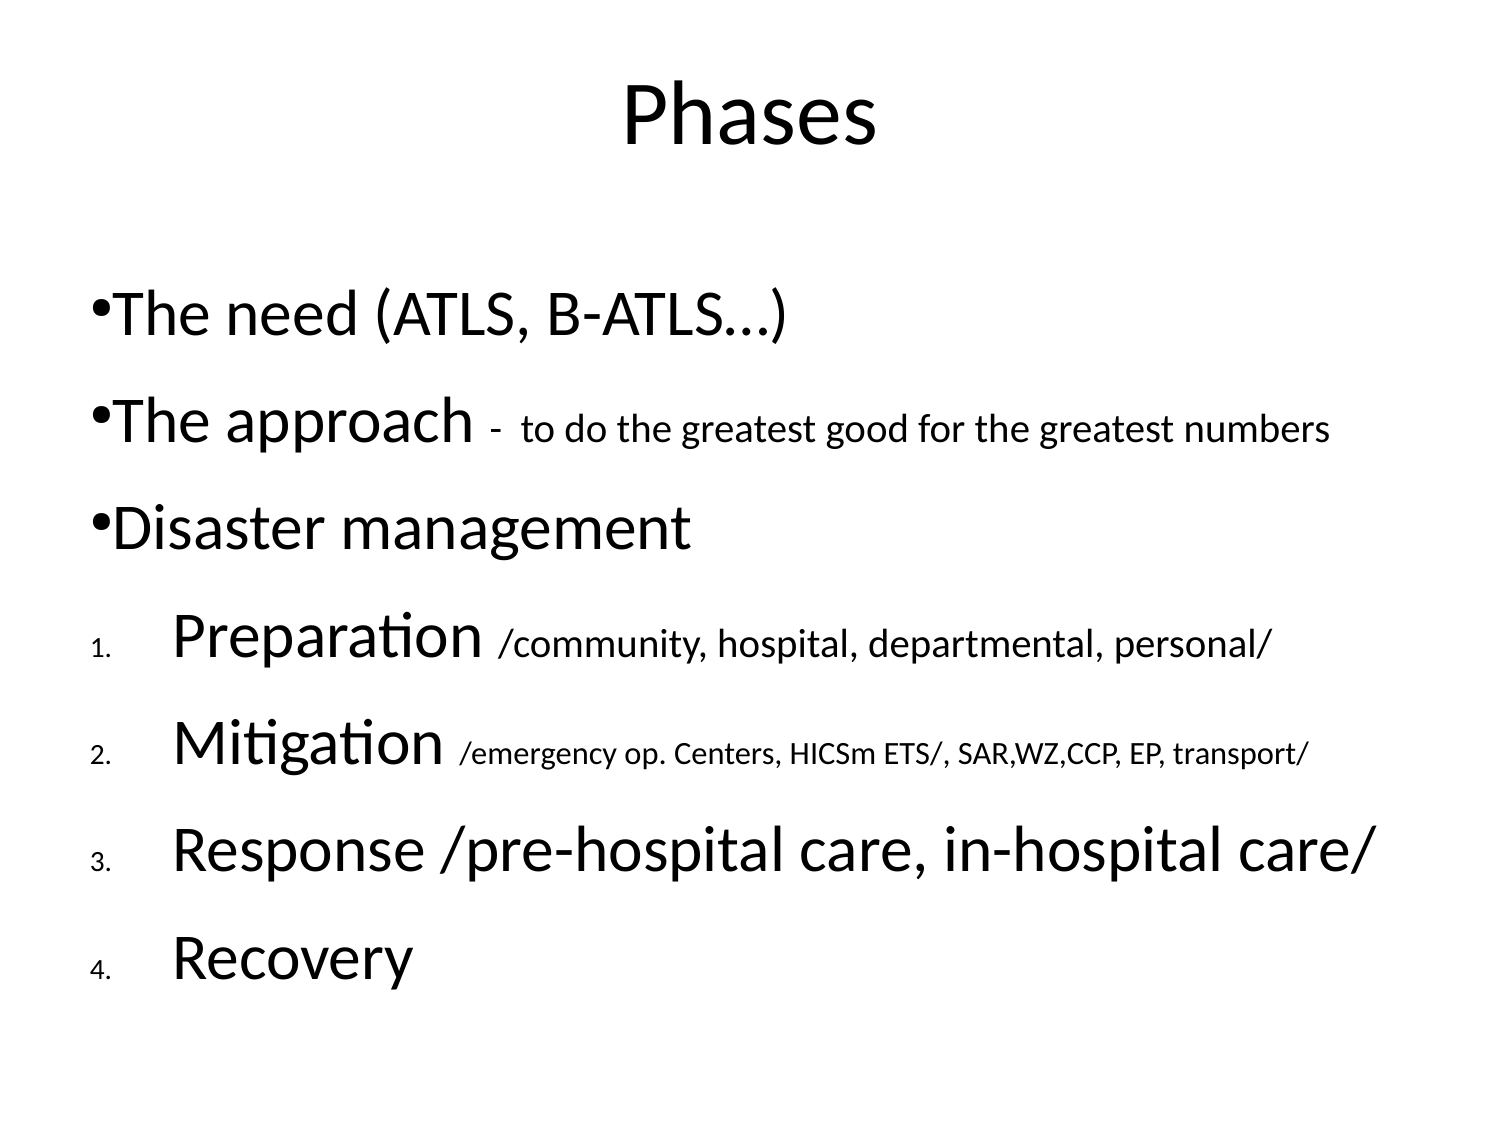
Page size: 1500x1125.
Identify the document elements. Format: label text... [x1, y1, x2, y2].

list The need (ATLS, B-ATLS…) The approach - to do the greatest good for the greatest numbers Disaster management Preparation /community, hospital, departmental, personal/ Mitigation /emergency op. Centers, HICSm ETS/, SAR,WZ,CCP, EP, transport/ Response /pre-hospital care, in-hospital care/ Recovery [75, 262, 1425, 1005]
title Phases [75, 45, 1425, 233]
